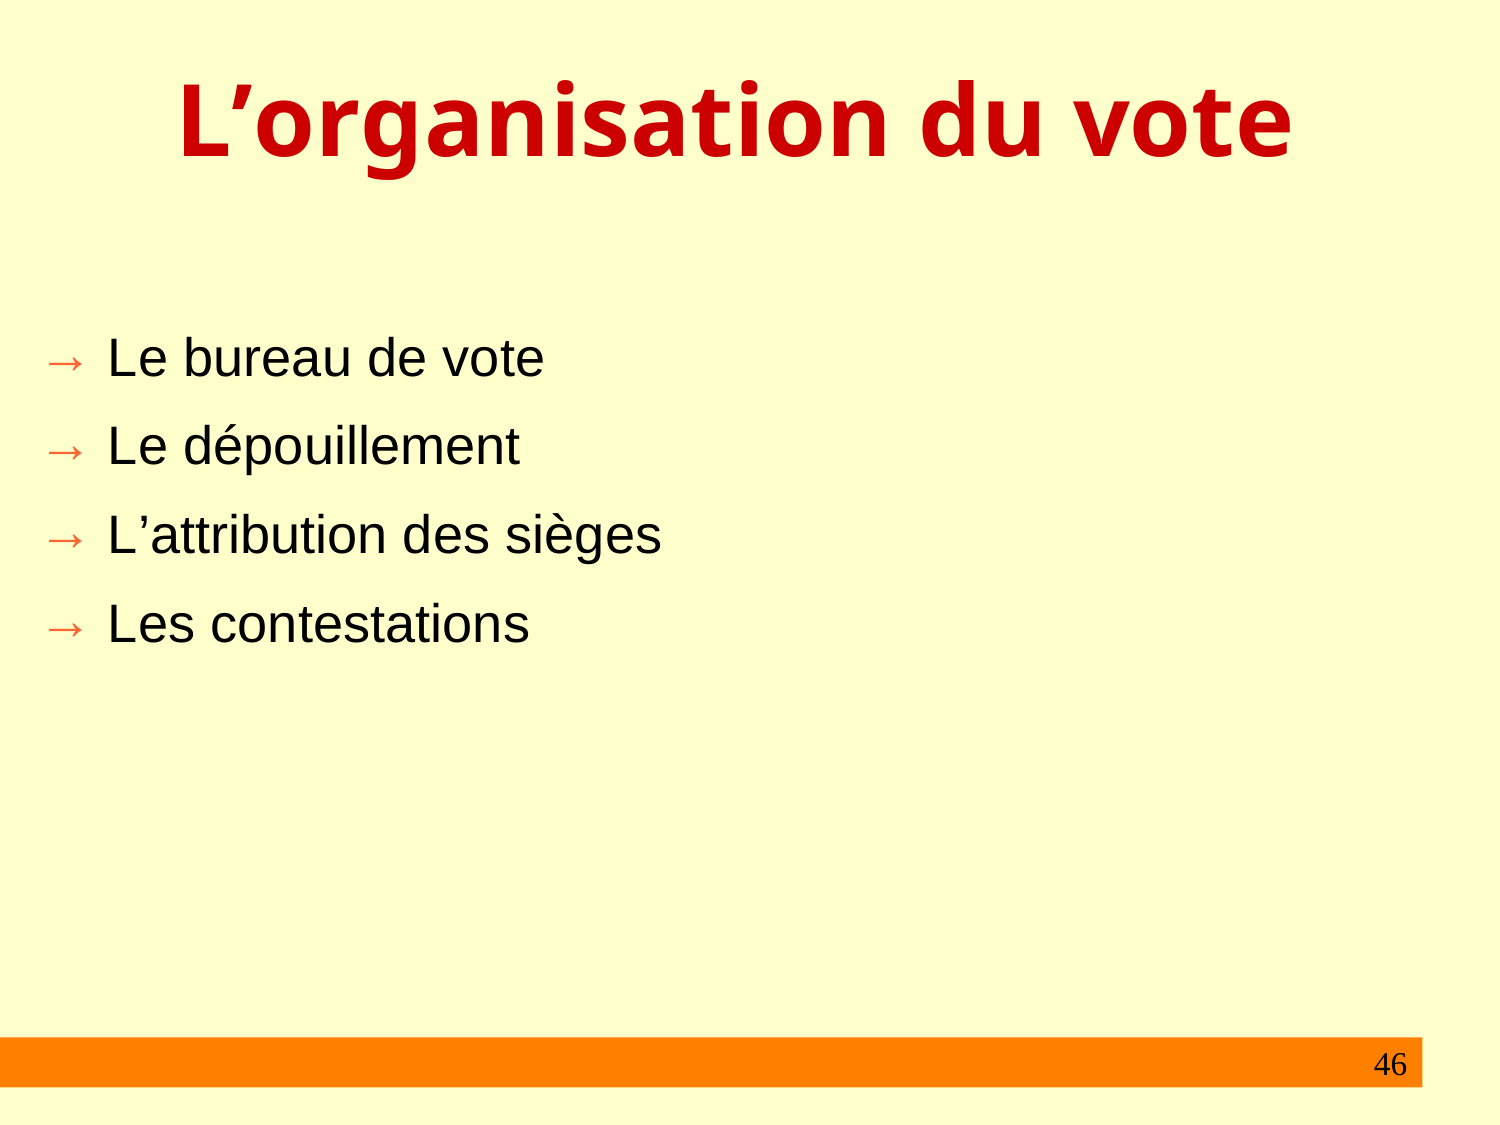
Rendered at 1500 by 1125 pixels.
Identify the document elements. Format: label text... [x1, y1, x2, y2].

title L’organisation du vote [74, 0, 1423, 122]
list Le bureau de vote Le dépouillement L’attribution des sièges Les contestations [23, 122, 1439, 1018]
text_box <numéro> [0, 1037, 1423, 1088]
